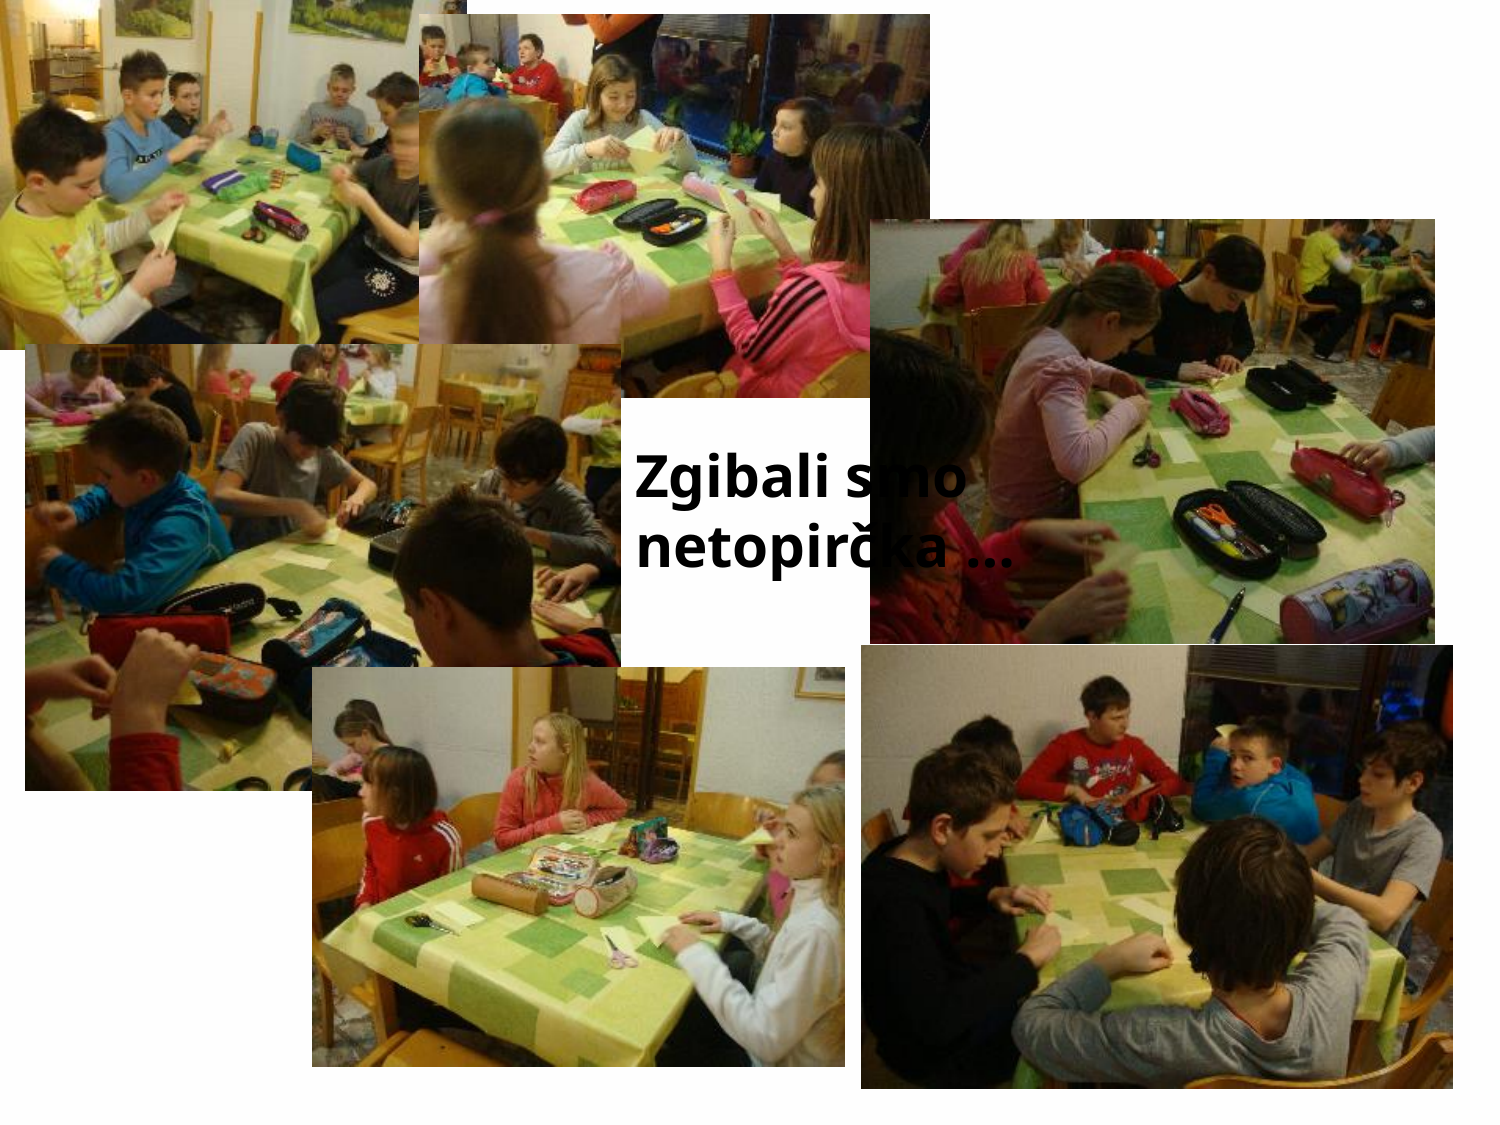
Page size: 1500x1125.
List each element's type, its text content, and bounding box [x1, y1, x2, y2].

picture [0, 0, 1435, 1067]
picture [861, 645, 1453, 1089]
text_box Zgibali smo netopirčka … [620, 431, 877, 589]
